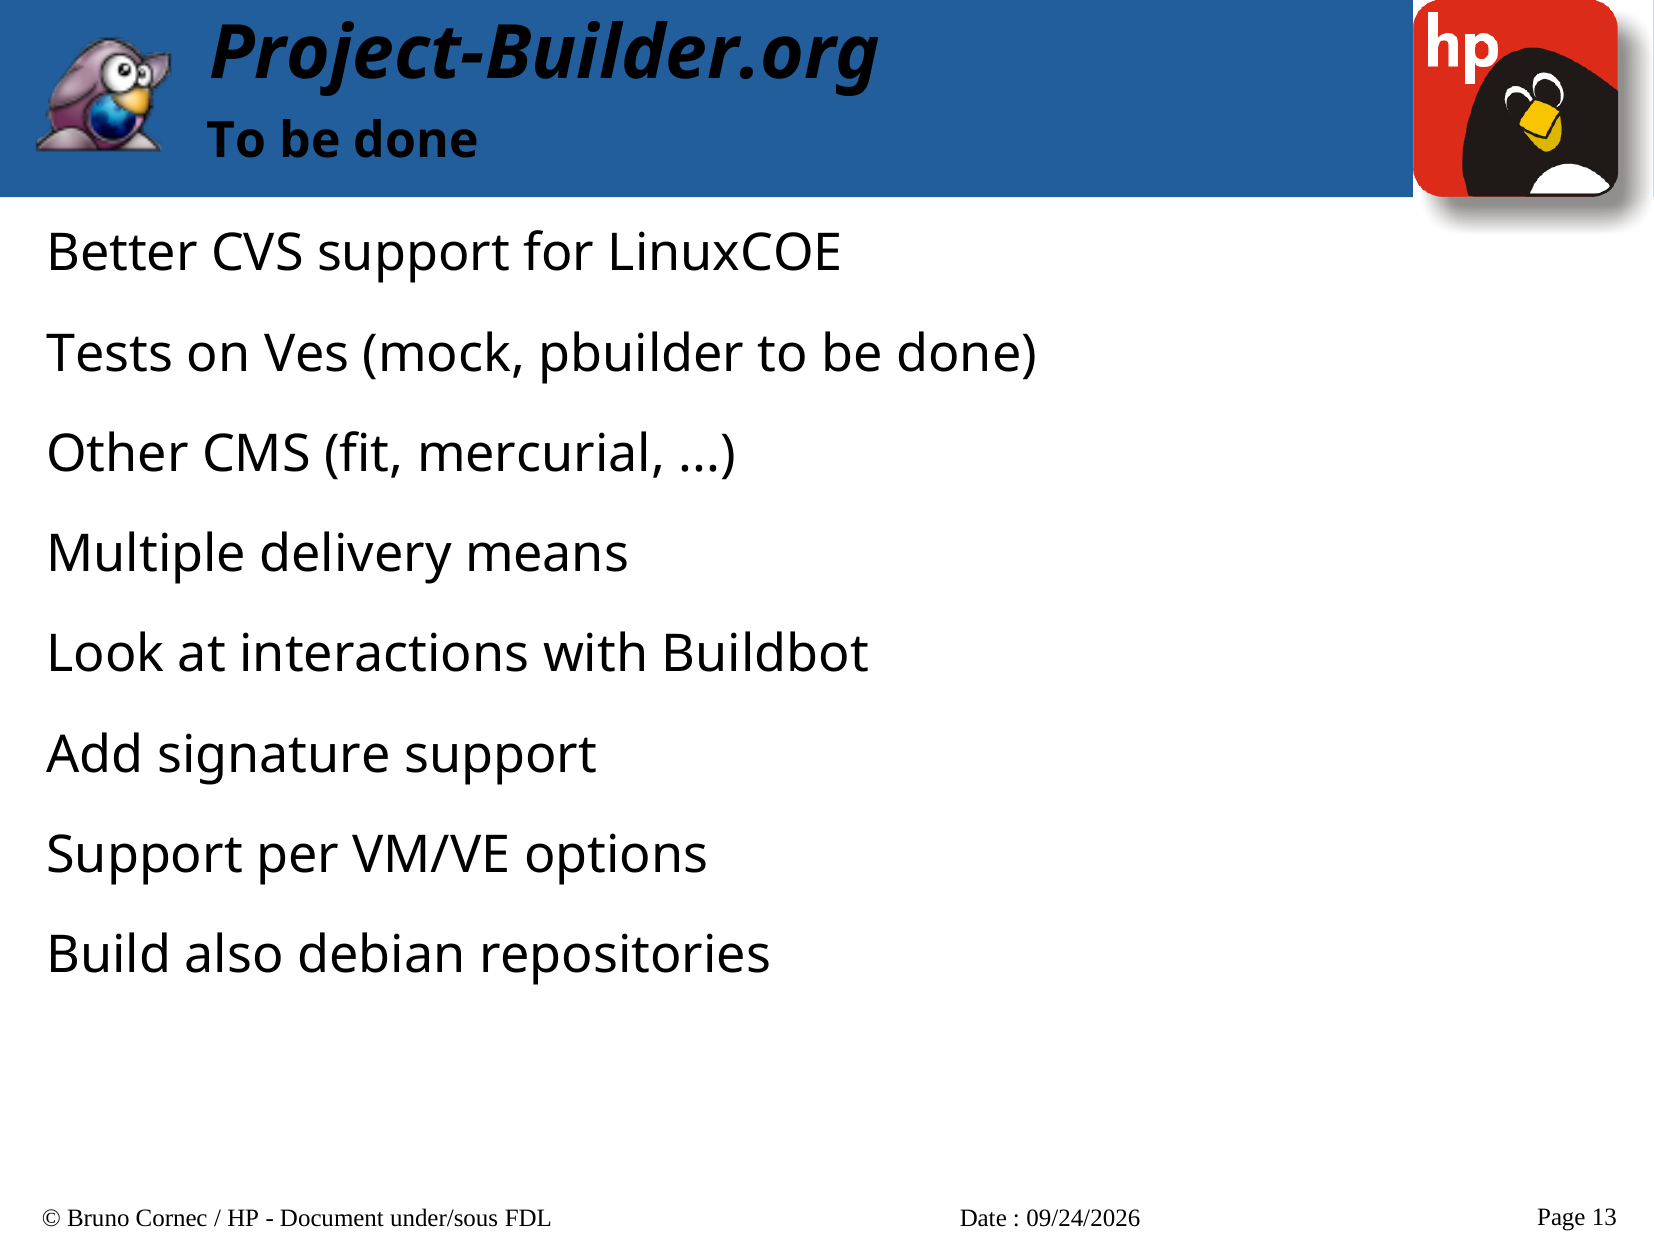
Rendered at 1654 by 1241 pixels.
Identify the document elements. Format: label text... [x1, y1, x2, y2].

picture [1413, 0, 1654, 235]
list Better CVS support for LinuxCOE Tests on Ves (mock, pbuilder to be done) Other CMS (fit, mercurial, ...) Multiple delivery means Look at interactions with Buildbot Add signature support Support per VM/VE options Build also debian repositories [34, 215, 1642, 1101]
title To be done [206, 59, 1121, 221]
picture [0, 0, 211, 199]
